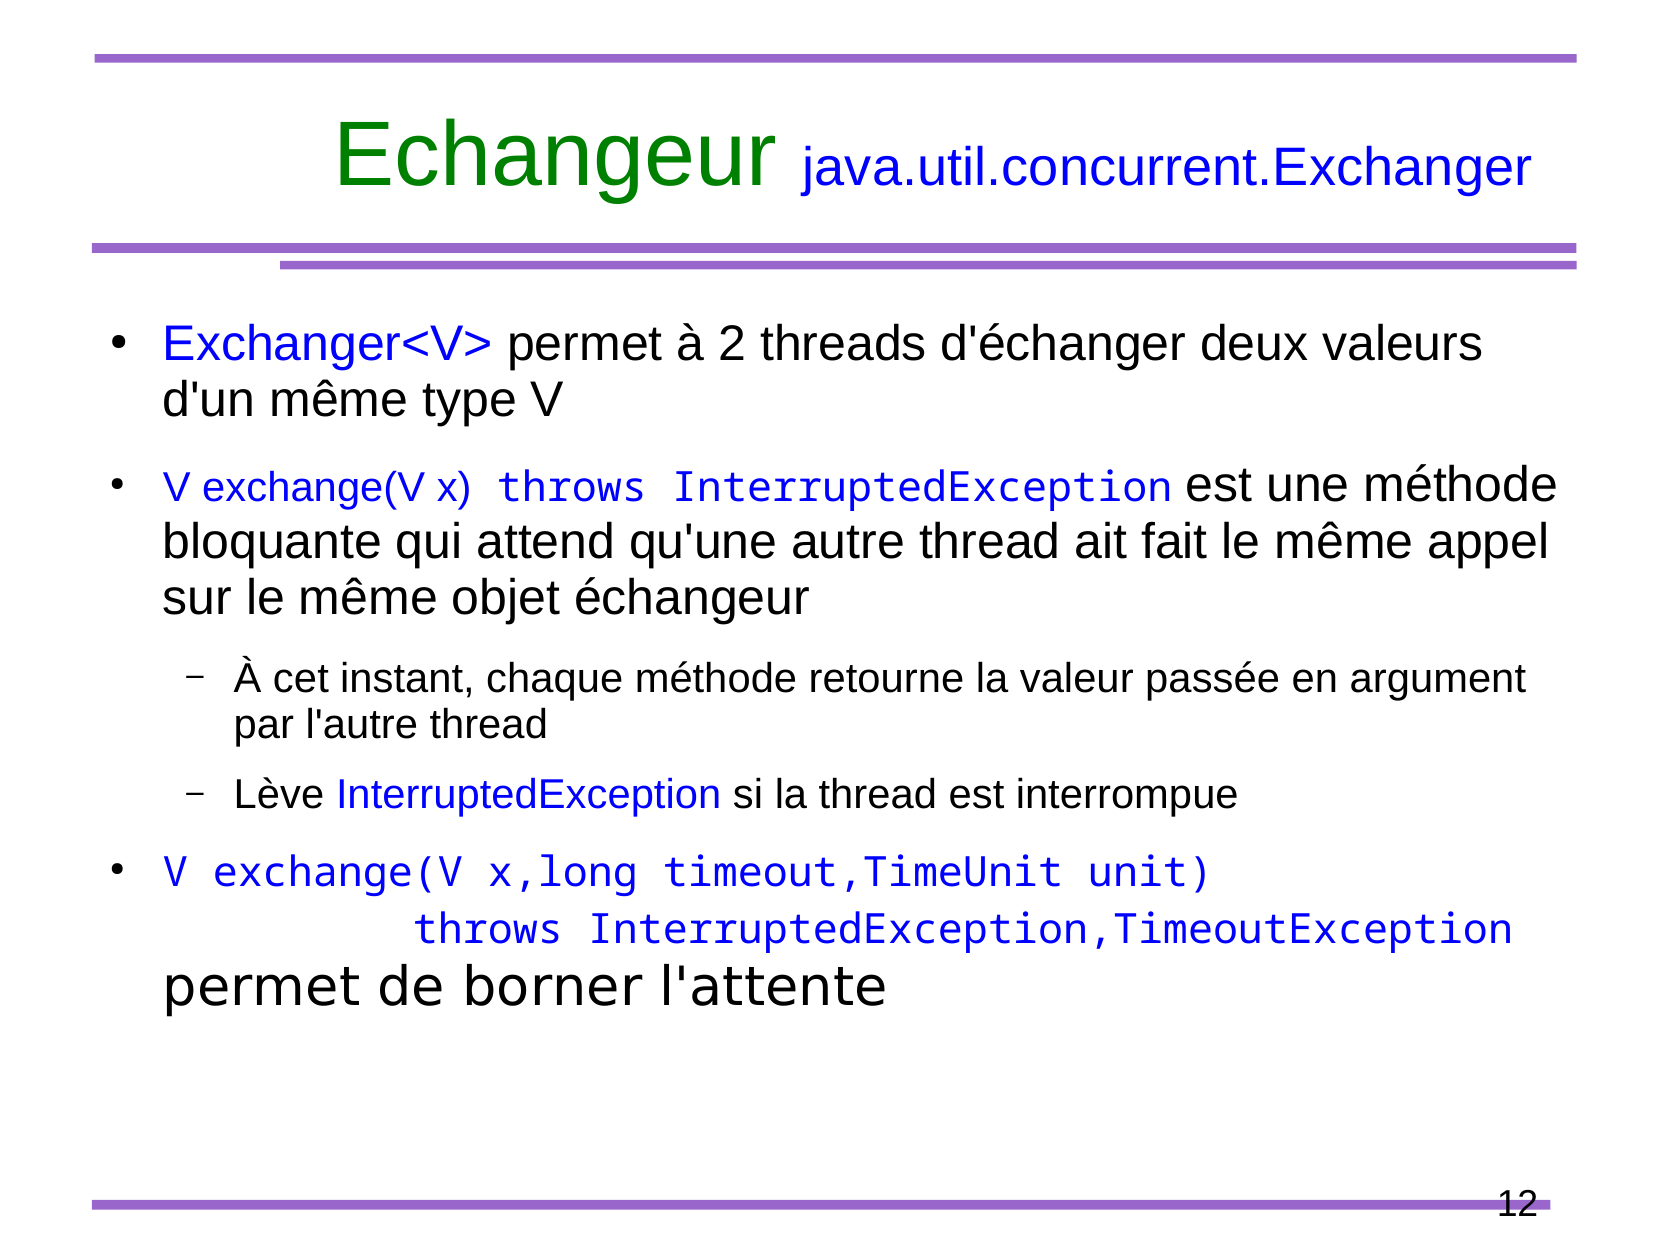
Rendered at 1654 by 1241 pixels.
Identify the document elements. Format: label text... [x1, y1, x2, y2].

title Echangeur java.util.concurrent.Exchanger [121, 49, 1534, 257]
list Exchanger<V> permet à 2 threads d'échanger deux valeurs d'un même type V V exchange(V x) throws InterruptedException est une méthode bloquante qui attend qu'une autre thread ait fait le même appel sur le même objet échangeur À cet instant, chaque méthode retourne la valeur passée en argument par l'autre thread Lève InterruptedException si la thread est interrompue V exchange(V x,long timeout,TimeUnit unit) throws InterruptedException,TimeoutException permet de borner l'attente [92, 315, 1563, 1163]
